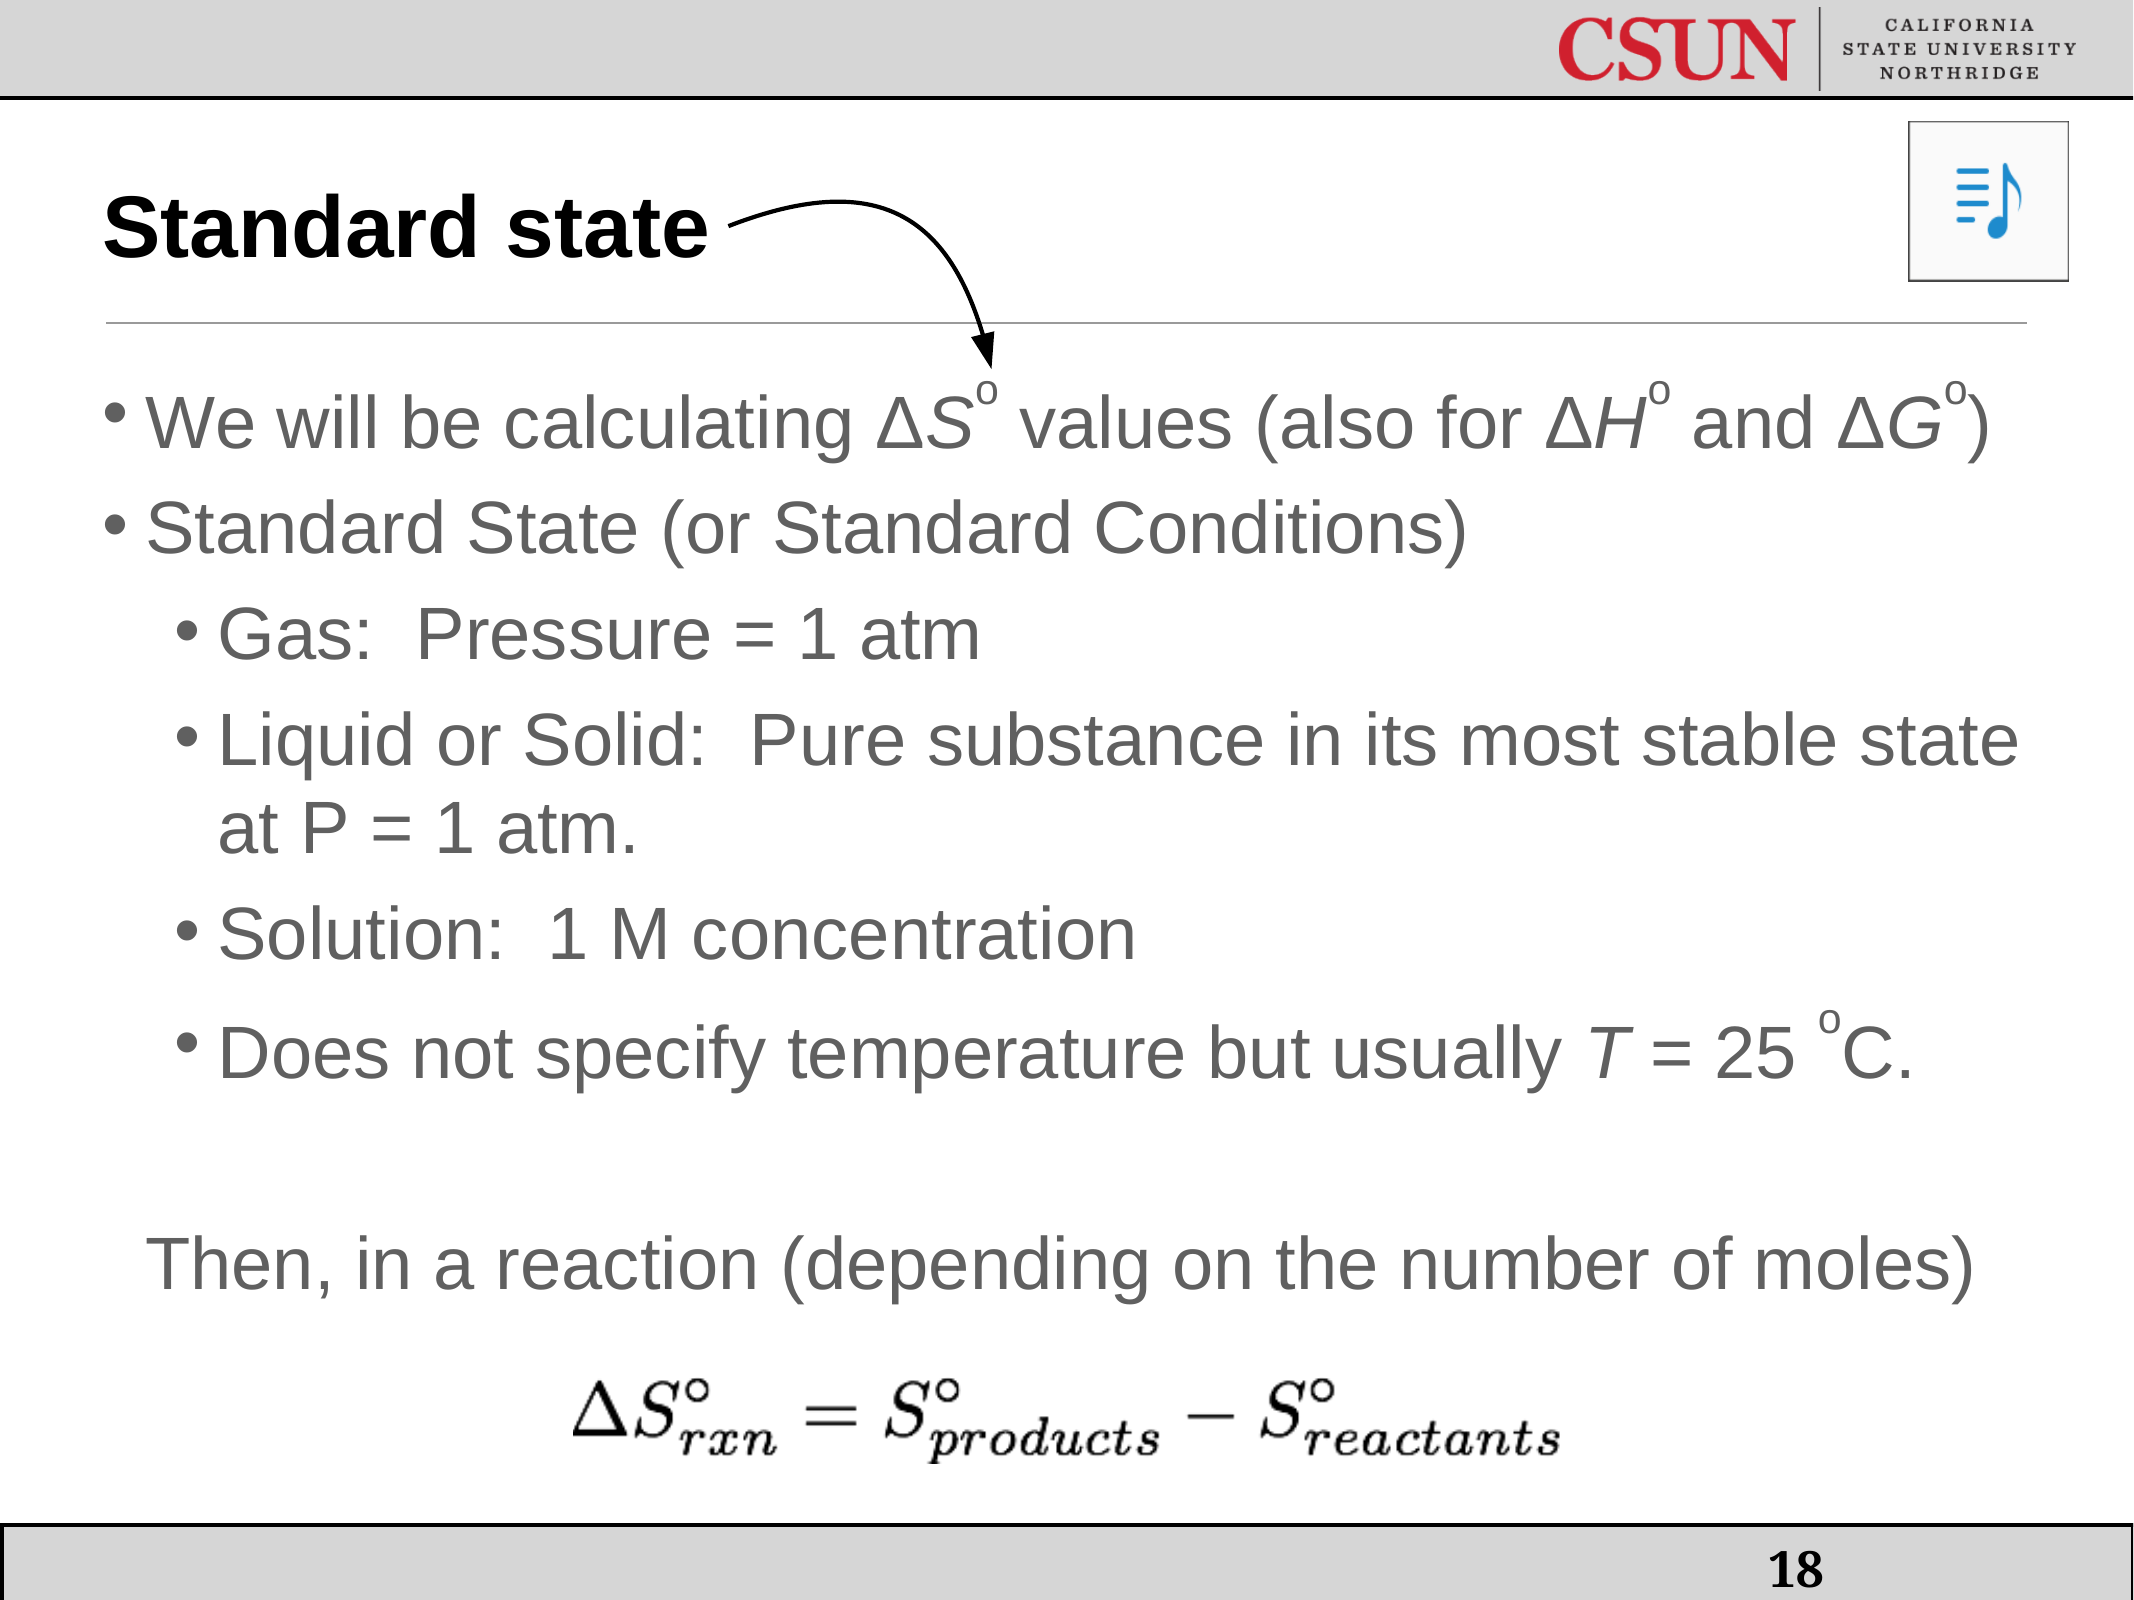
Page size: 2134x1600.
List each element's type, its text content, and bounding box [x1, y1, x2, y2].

text_box [1907, 120, 2071, 283]
picture [573, 1377, 1562, 1464]
title Standard state [93, 104, 2040, 284]
picture [1559, 7, 2076, 91]
list We will be calculating ΔSo values (also for ΔHo and ΔGo) Standard State (or Standard Conditions) Gas: Pressure = 1 atm Liquid or Solid: Pure substance in its most stable state at P = 1 atm. Solution: 1 M concentration Does not specify temperature but usually T = 25 oC. Then, in a reaction (depending on the number of moles) [93, 352, 2040, 1321]
